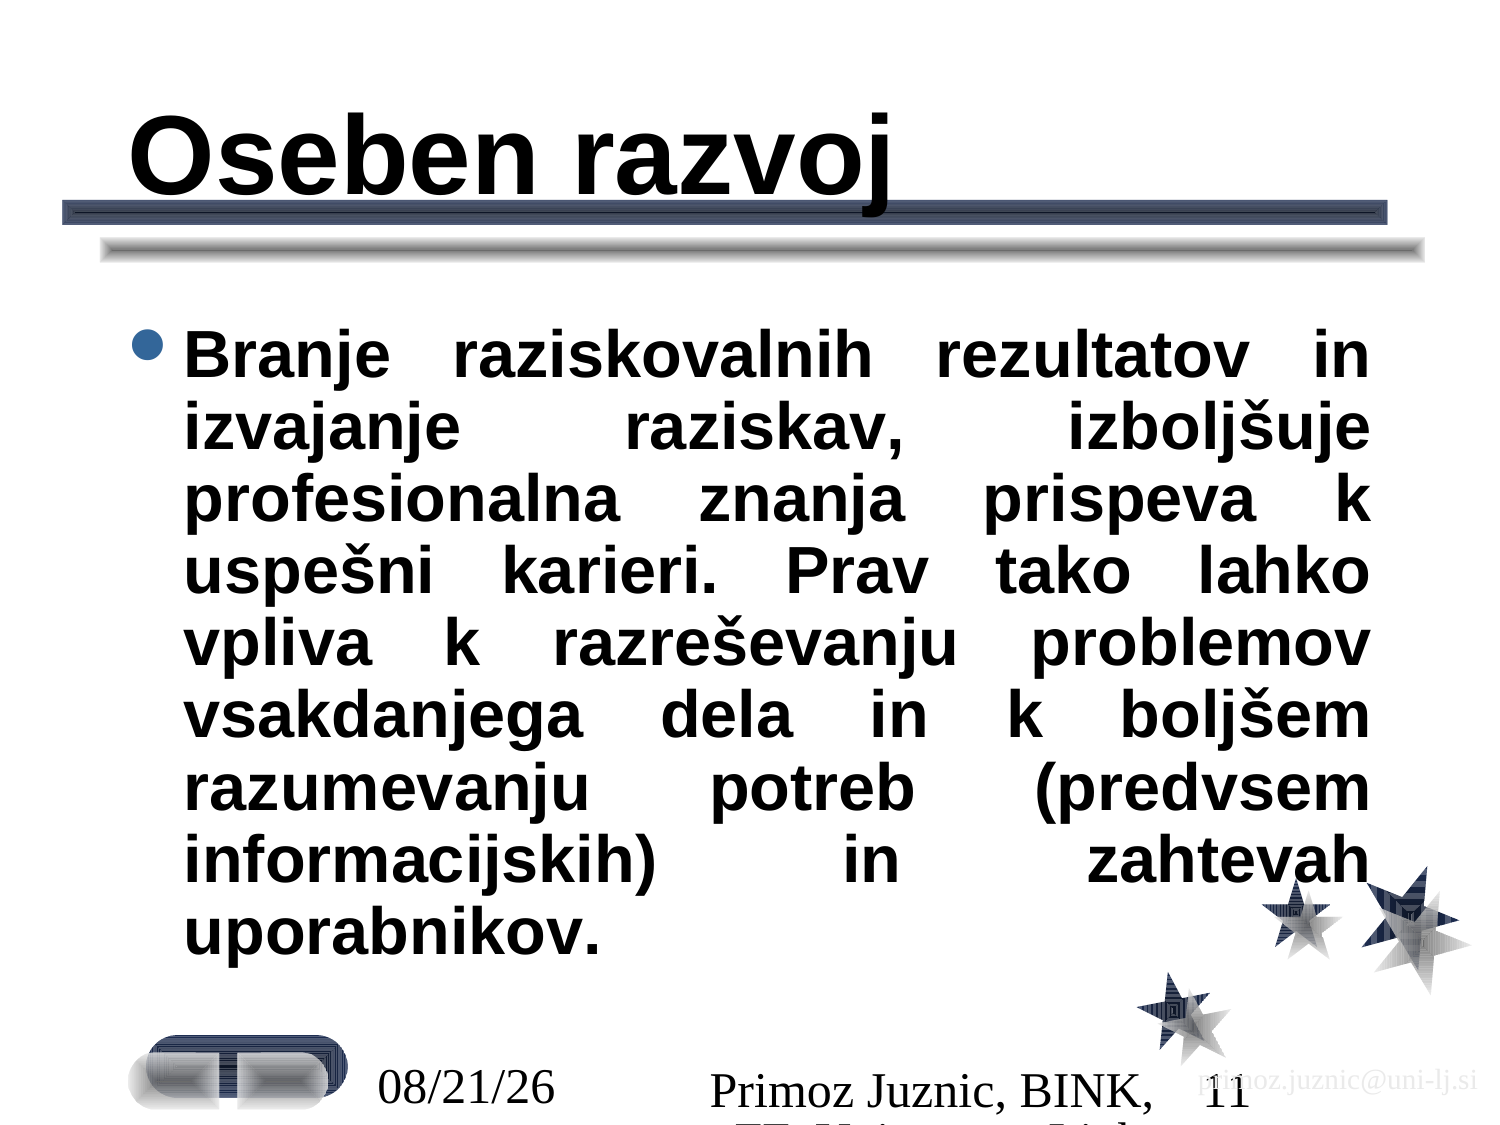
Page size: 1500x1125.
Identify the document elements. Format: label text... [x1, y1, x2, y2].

list Branje raziskovalnih rezultatov in izvajanje raziskav, izboljšuje profesionalna znanja prispeva k uspešni karieri. Prav tako lahko vpliva k razreševanju problemov vsakdanjega dela in k boljšem razumevanju potreb (predvsem informacijskih) in zahtevah uporabnikov. [112, 312, 1388, 988]
title Oseben razvoj [112, 37, 1388, 225]
